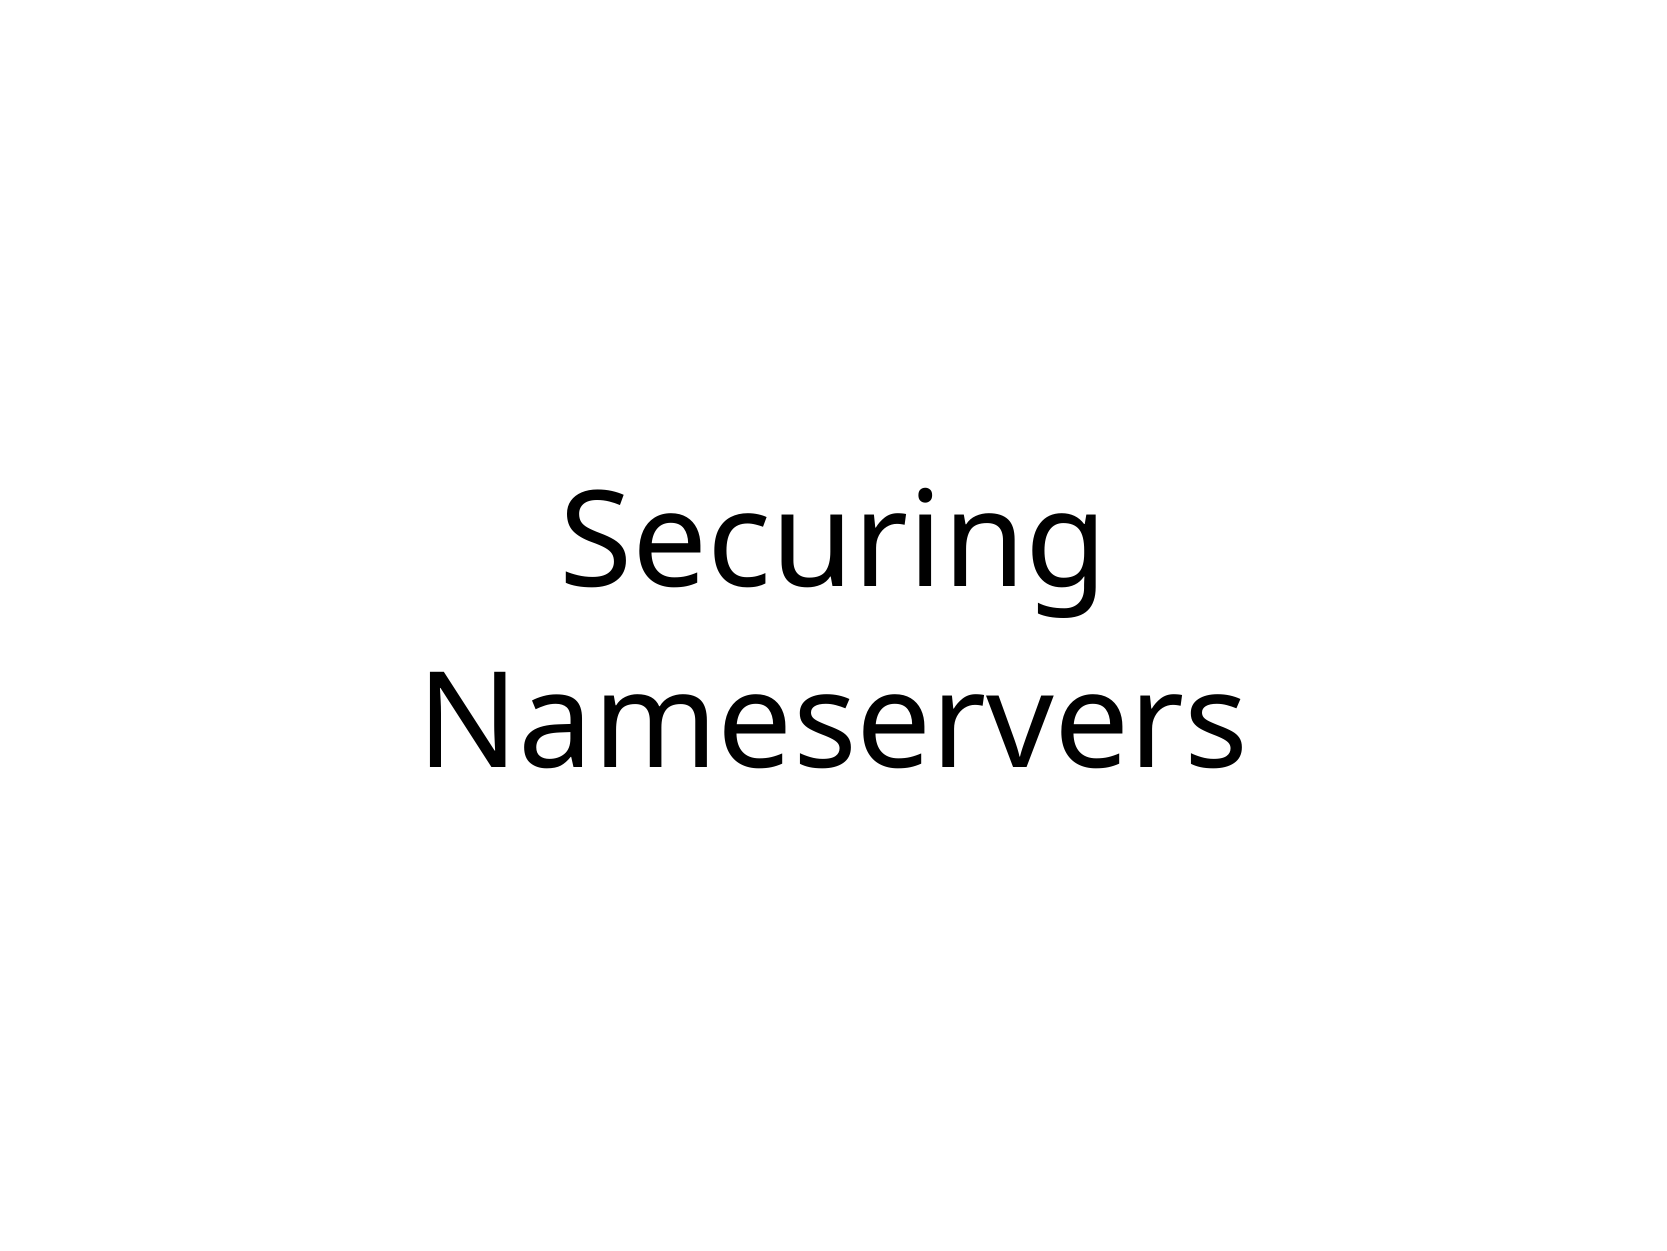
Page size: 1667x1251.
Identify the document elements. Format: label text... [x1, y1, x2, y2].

title Securing Nameservers [162, 381, 1505, 869]
